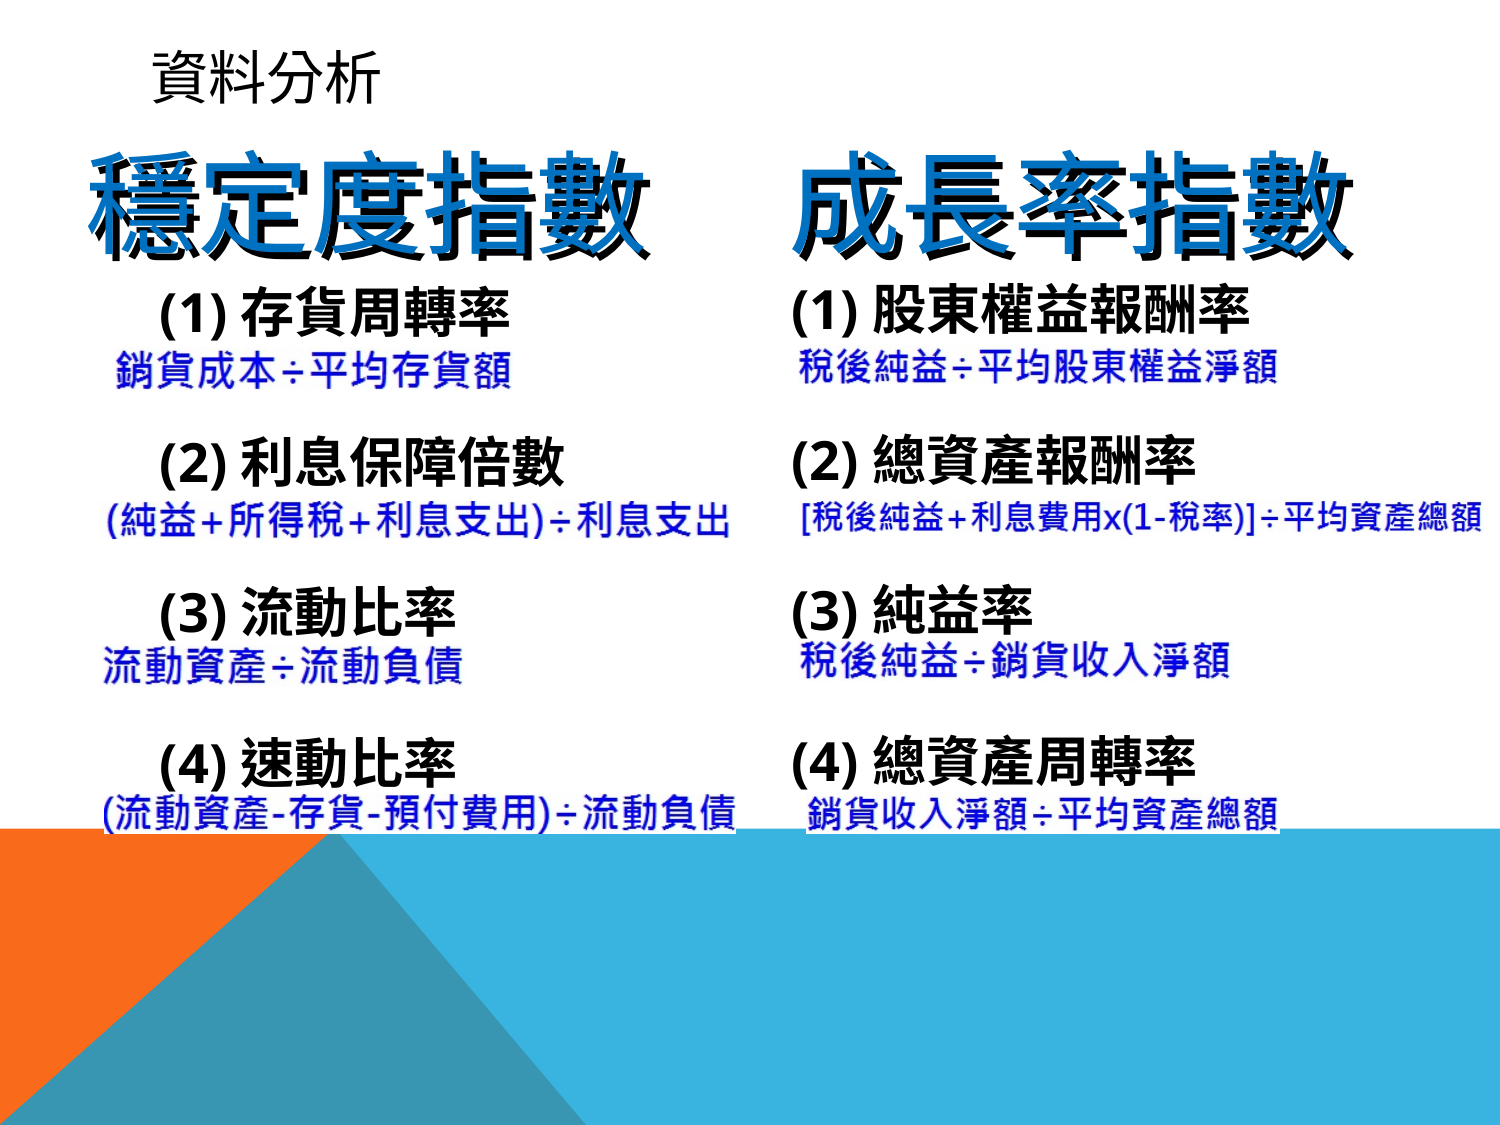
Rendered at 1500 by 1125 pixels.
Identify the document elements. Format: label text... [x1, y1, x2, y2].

picture [798, 499, 1485, 539]
picture [798, 345, 1280, 386]
text_box 穩定度指數 [70, 125, 663, 275]
picture [806, 792, 1280, 834]
picture [104, 793, 736, 834]
picture [798, 640, 1234, 681]
list (1)存貨周轉率 (2)利息保障倍數 (3)流動比率 (4)速動比率 [88, 275, 614, 806]
picture [114, 347, 514, 393]
picture [100, 645, 467, 687]
picture [100, 502, 736, 539]
title 資料分析 [134, 31, 1369, 122]
text_box 成長率指數 [773, 125, 1366, 275]
text_box (1)股東權益報酬率 (2)總資產報酬率 (3)純益率 (4)總資產周轉率 [776, 275, 1302, 823]
